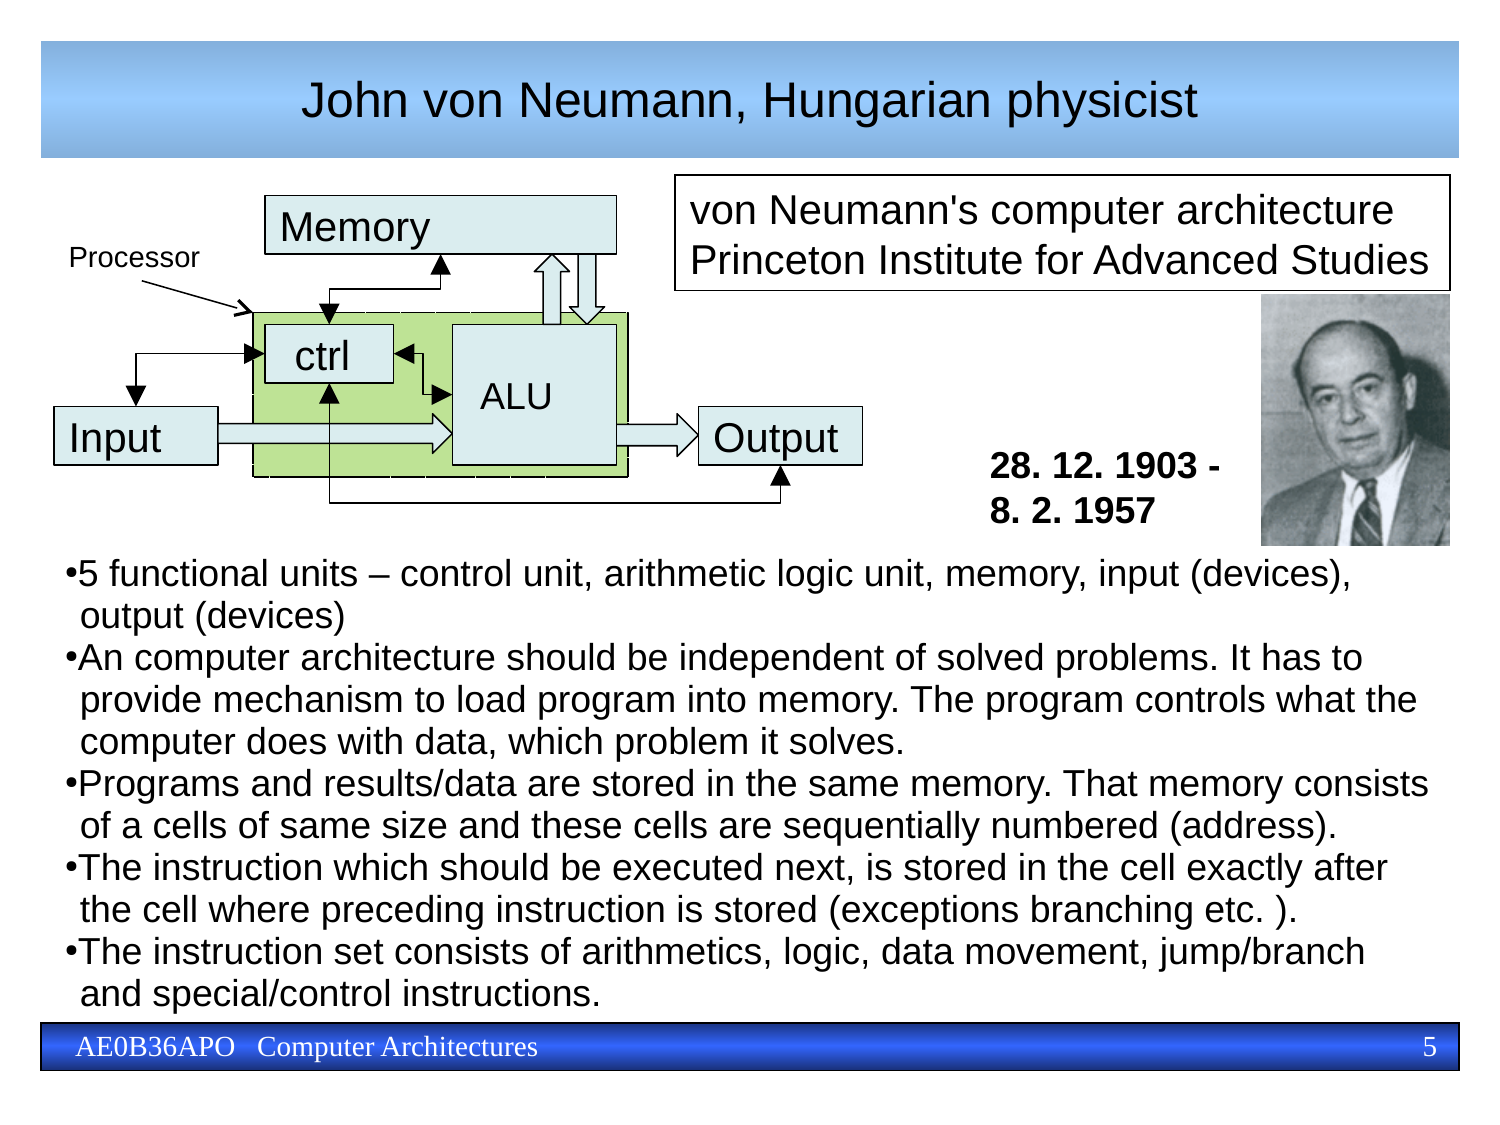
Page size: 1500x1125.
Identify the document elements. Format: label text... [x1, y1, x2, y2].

text_box [253, 312, 328, 352]
title John von Neumann, Hungarian physicist [41, 41, 1459, 158]
text_box Processor [53, 230, 232, 281]
text_box 28. 12. 1903 - 8. 2. 1957 [974, 433, 1250, 539]
text_box Input [53, 406, 218, 465]
text_box [330, 253, 699, 477]
text_box Memory [264, 195, 617, 255]
text_box ctrl [264, 324, 394, 383]
text_box Output [698, 406, 863, 465]
text_box ALU [452, 324, 617, 465]
text_box [217, 355, 329, 477]
picture [1261, 294, 1450, 545]
text_box von Neumann's computer architecture Princeton Institute for Advanced Studies [675, 174, 1451, 291]
text_box 5 functional units – control unit, arithmetic logic unit, memory, input (devices), output (devices) An computer architecture should be independent of solved problems. It has to provide mechanism to load program into memory. The program controls what the computer does with data, which problem it solves. Programs and results/data are stored in the same memory. That memory consists of a cells of same size and these cells are sequentially numbered (address). The instruction which should be executed next, is stored in the cell exactly after the cell where preceding instruction is stored (exceptions branching etc. ). The instruction set consists of arithmetics, logic, data movement, jump/branch and special/control instructions. [49, 545, 1450, 1023]
